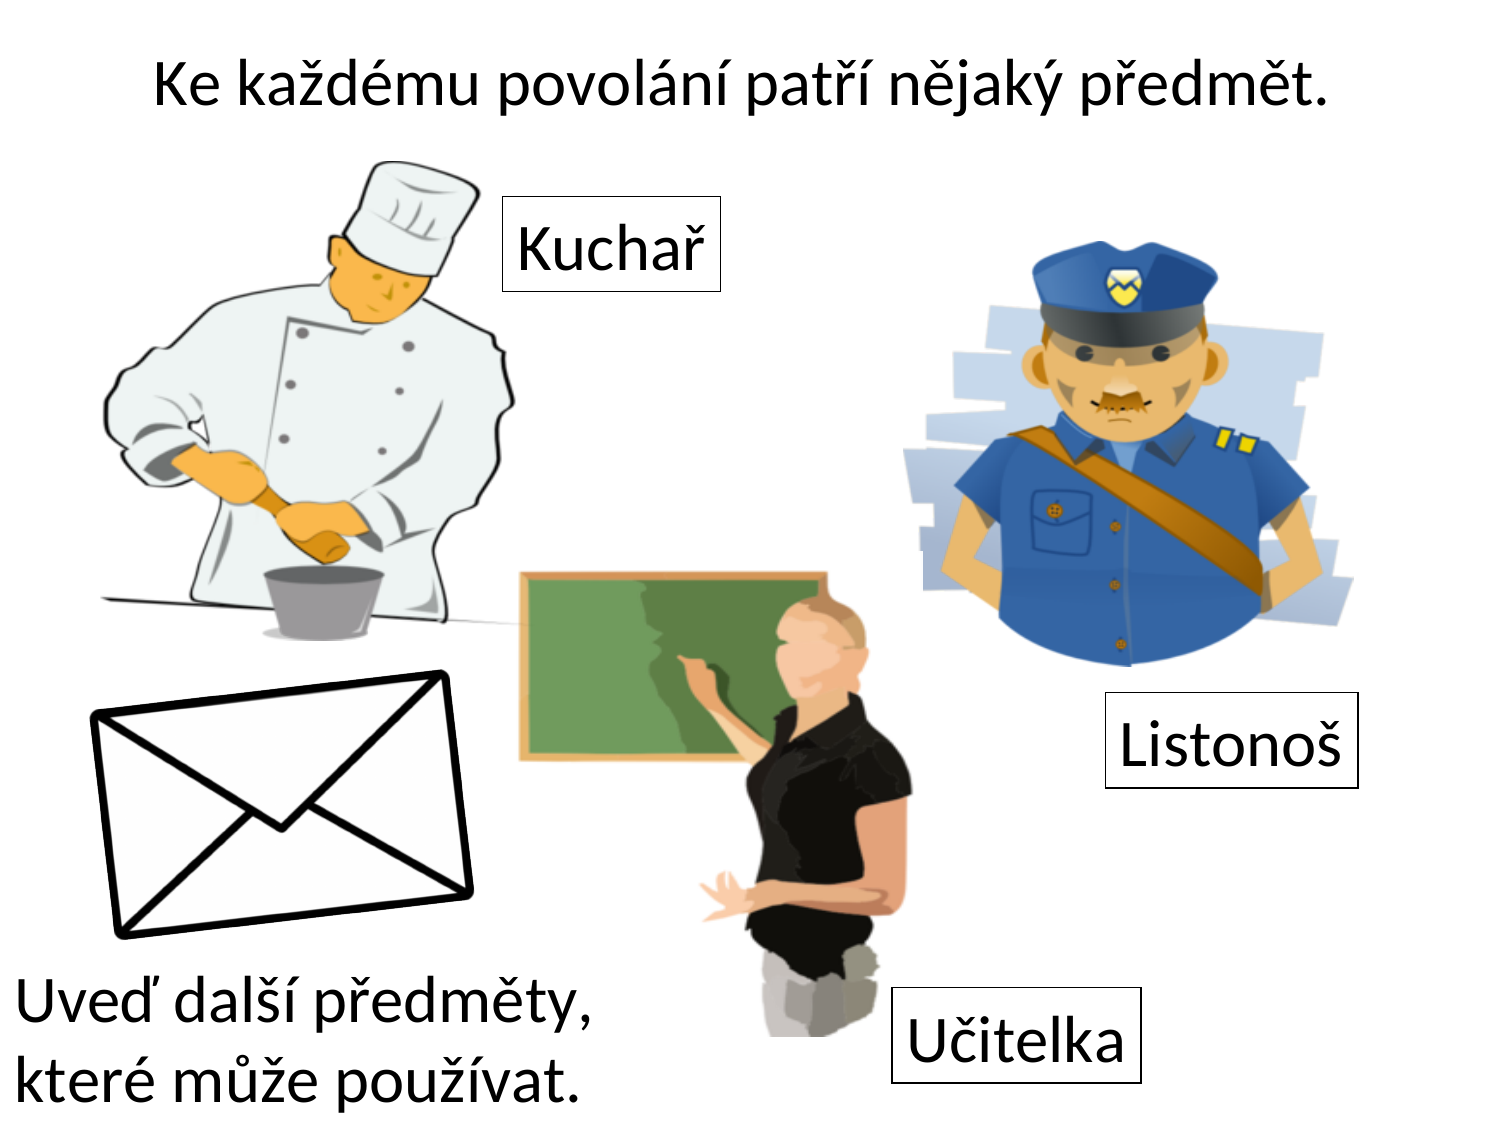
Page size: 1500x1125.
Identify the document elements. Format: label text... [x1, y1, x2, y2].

text_box Učitelka [892, 987, 1142, 1084]
text_box Uveď další předměty, které může používat. [0, 948, 610, 1124]
text_box Listonoš [1105, 692, 1359, 788]
text_box Ke každému povolání patří nějaký předmět. [139, 30, 1347, 127]
text_box Kuchař [502, 196, 721, 292]
picture [100, 161, 1354, 1037]
picture [88, 668, 475, 941]
